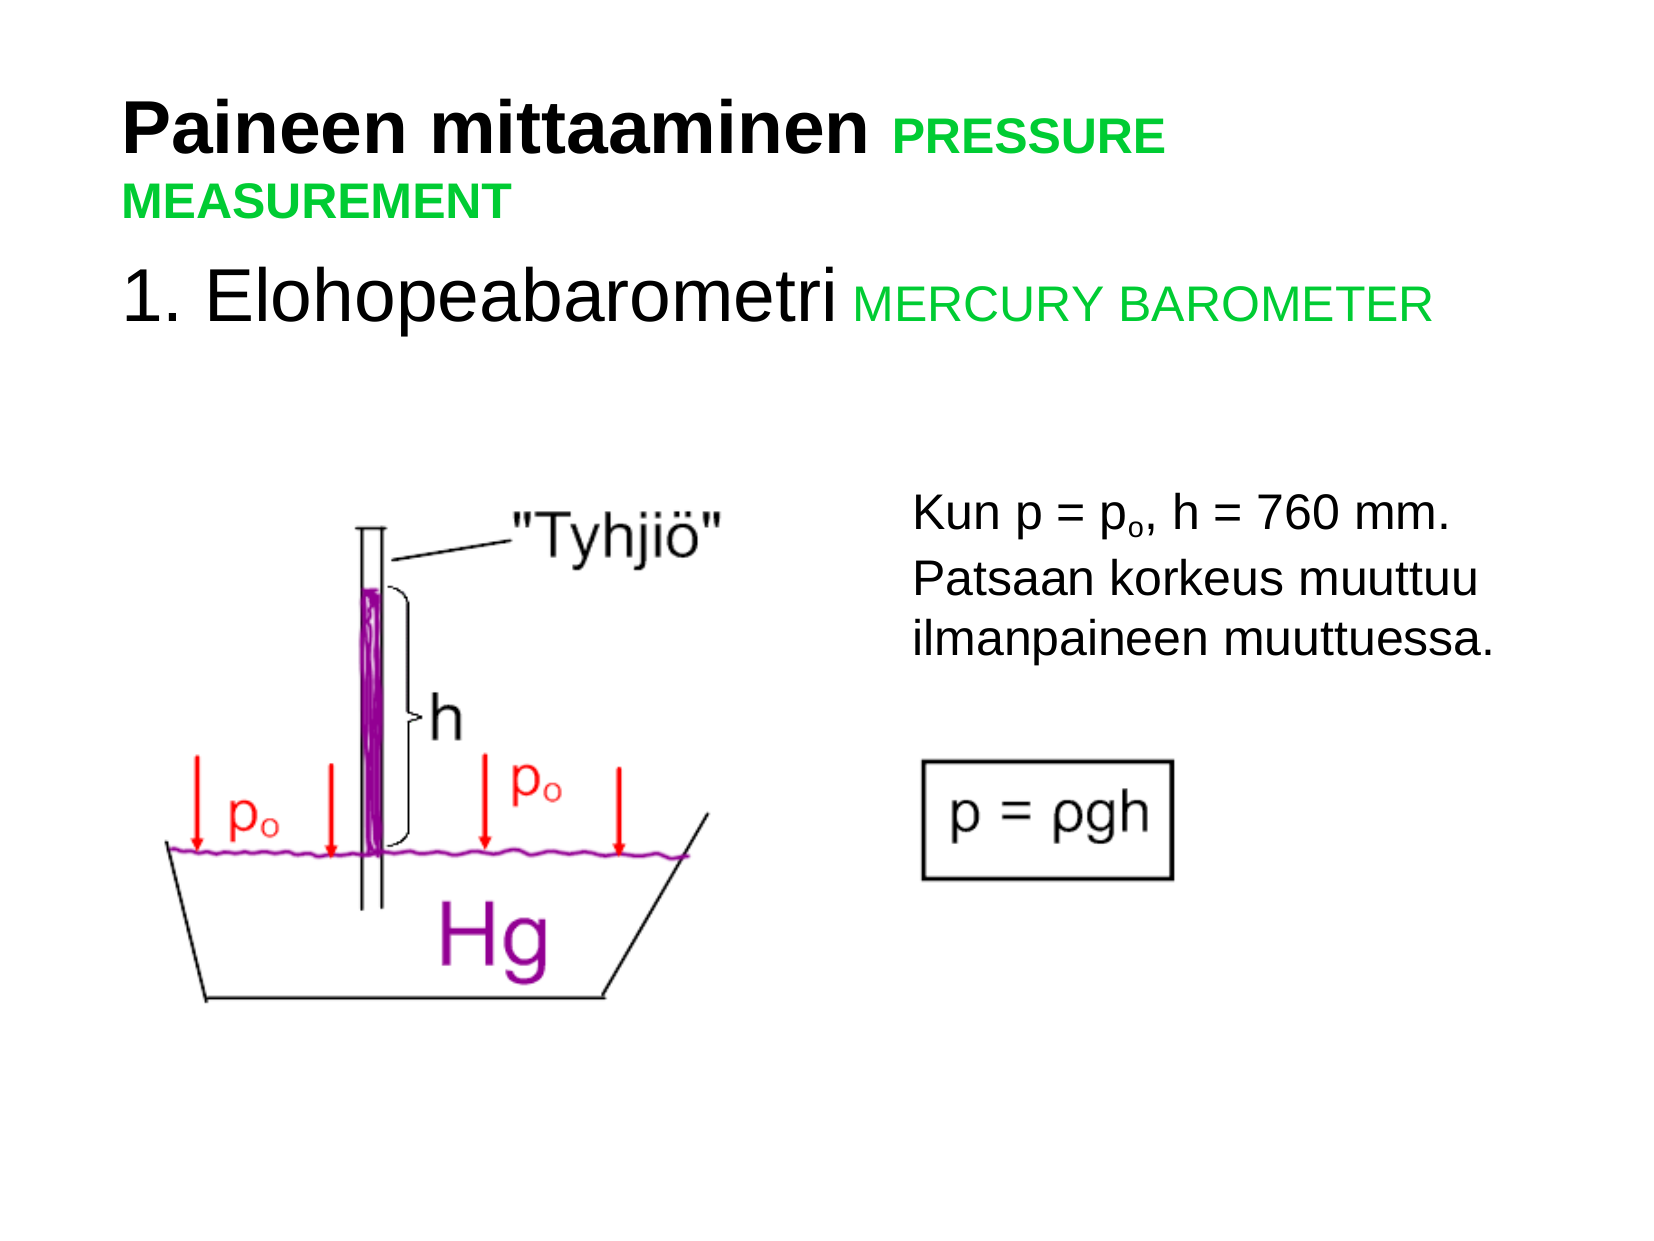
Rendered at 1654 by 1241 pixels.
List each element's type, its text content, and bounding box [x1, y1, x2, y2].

picture [129, 458, 767, 1016]
text_box Kun p = po, h = 760 mm. Patsaan korkeus muuttuu ilmanpaineen muuttuessa. [897, 471, 1511, 674]
text_box Paineen mittaaminen PRESSURE MEASUREMENT 1. Elohopeabarometri MERCURY BAROMETER [106, 70, 1524, 402]
picture [897, 695, 1208, 916]
